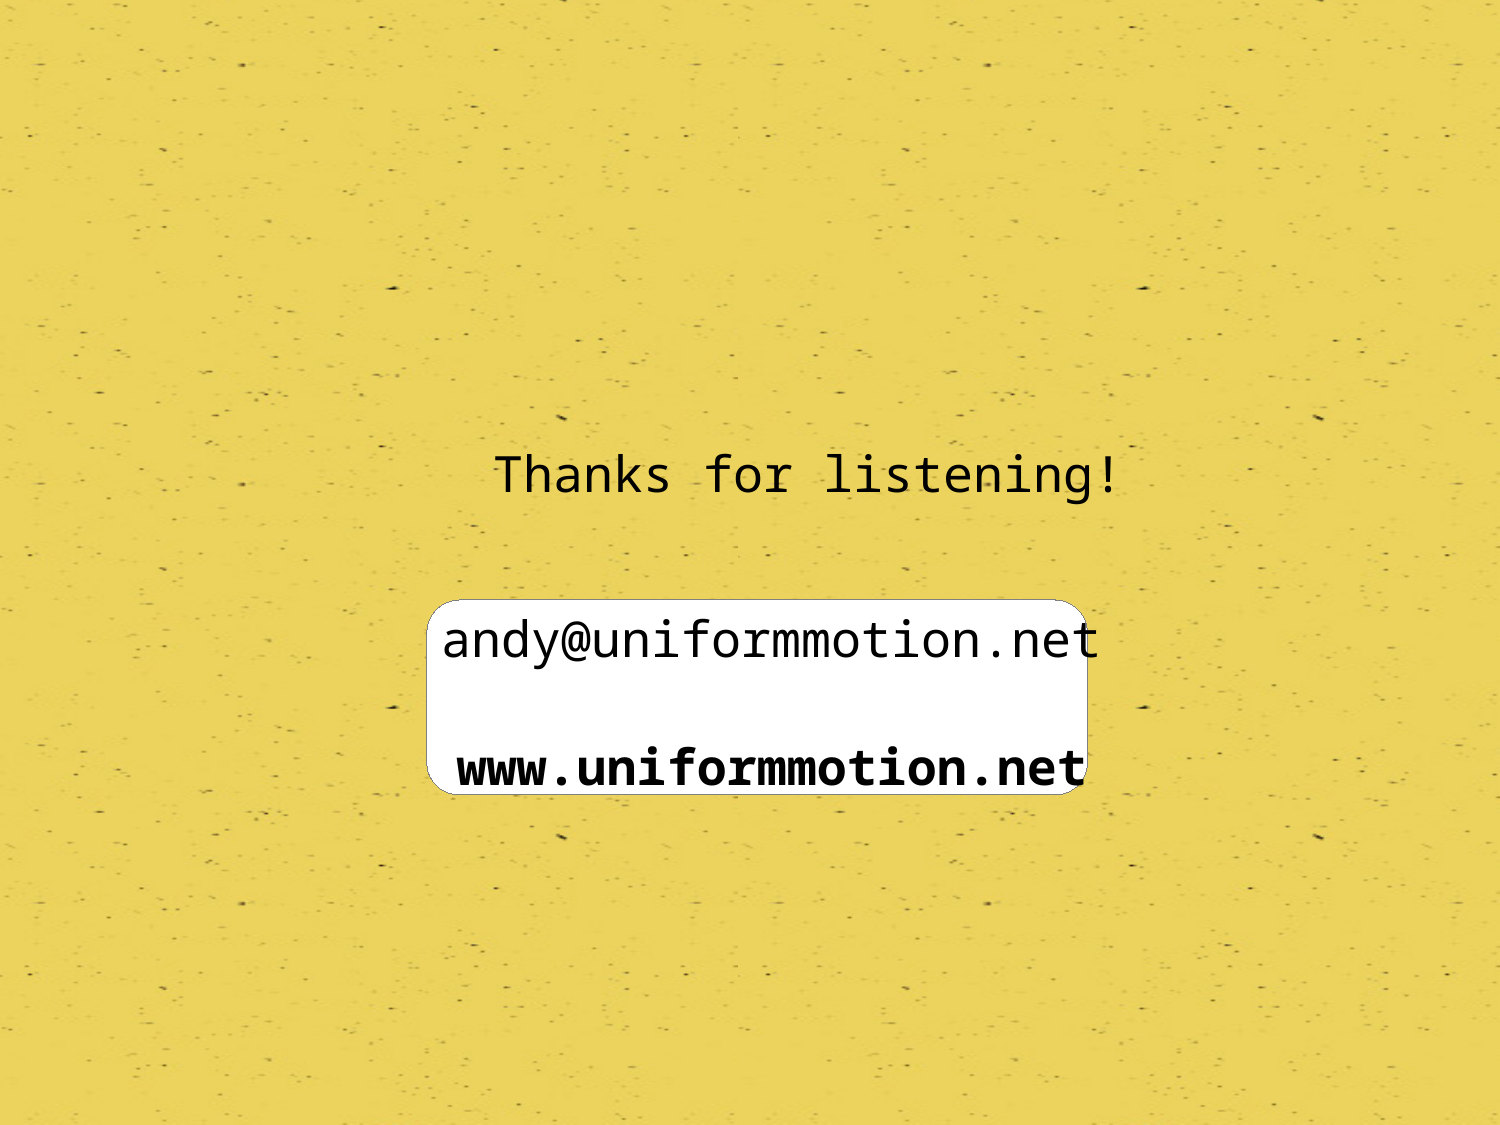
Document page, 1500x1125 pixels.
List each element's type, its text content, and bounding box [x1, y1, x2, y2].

text_box andy@uniformmotion.net www.uniformmotion.net [426, 600, 1088, 795]
text_box Thanks for listening! [478, 435, 1012, 510]
picture [0, 0, 1500, 1125]
